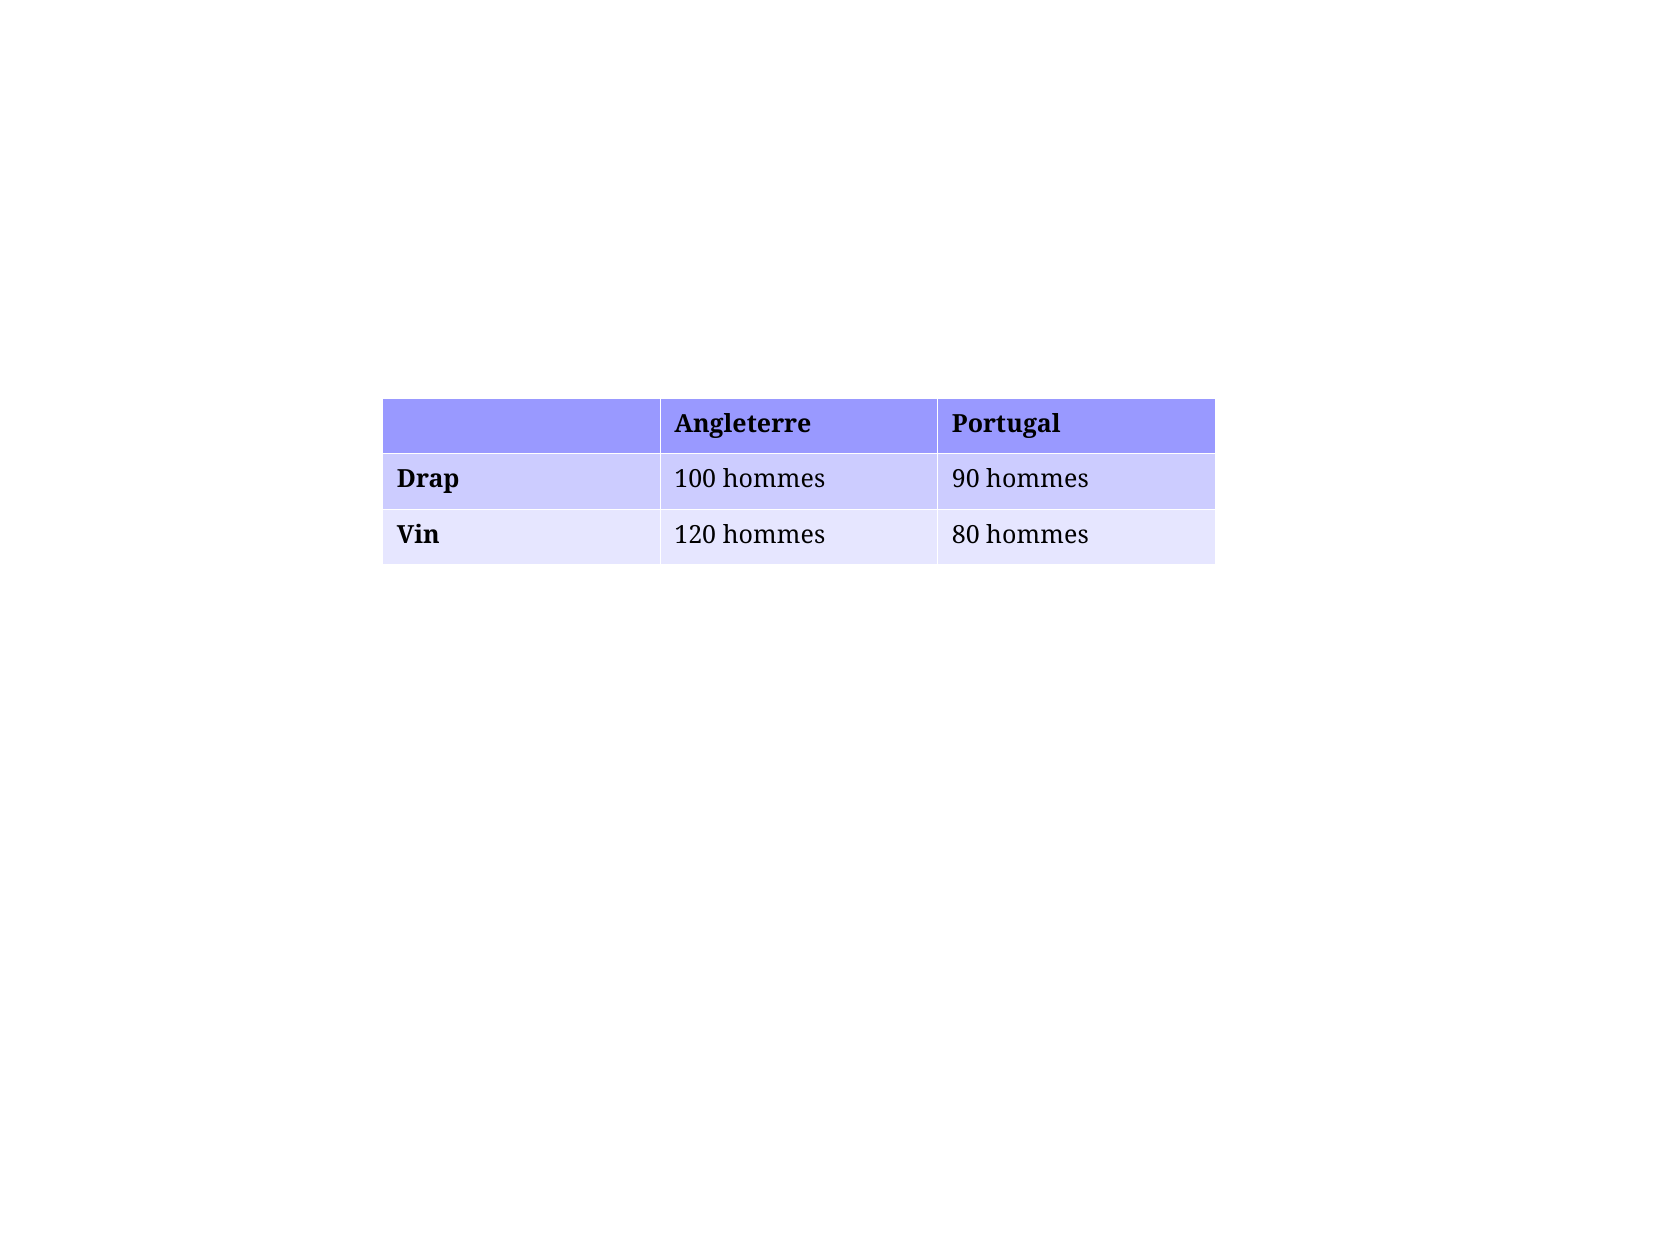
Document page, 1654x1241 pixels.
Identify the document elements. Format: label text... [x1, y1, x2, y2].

table_cell Vin [383, 510, 660, 564]
table_cell 100 hommes [661, 454, 937, 509]
table_header [383, 399, 660, 453]
table_header Angleterre [661, 399, 937, 453]
table_cell Drap [383, 454, 660, 509]
table_cell 120 hommes [661, 510, 937, 564]
table_header Portugal [938, 399, 1215, 453]
table_cell 80 hommes [938, 510, 1215, 564]
table_cell 90 hommes [938, 454, 1215, 509]
